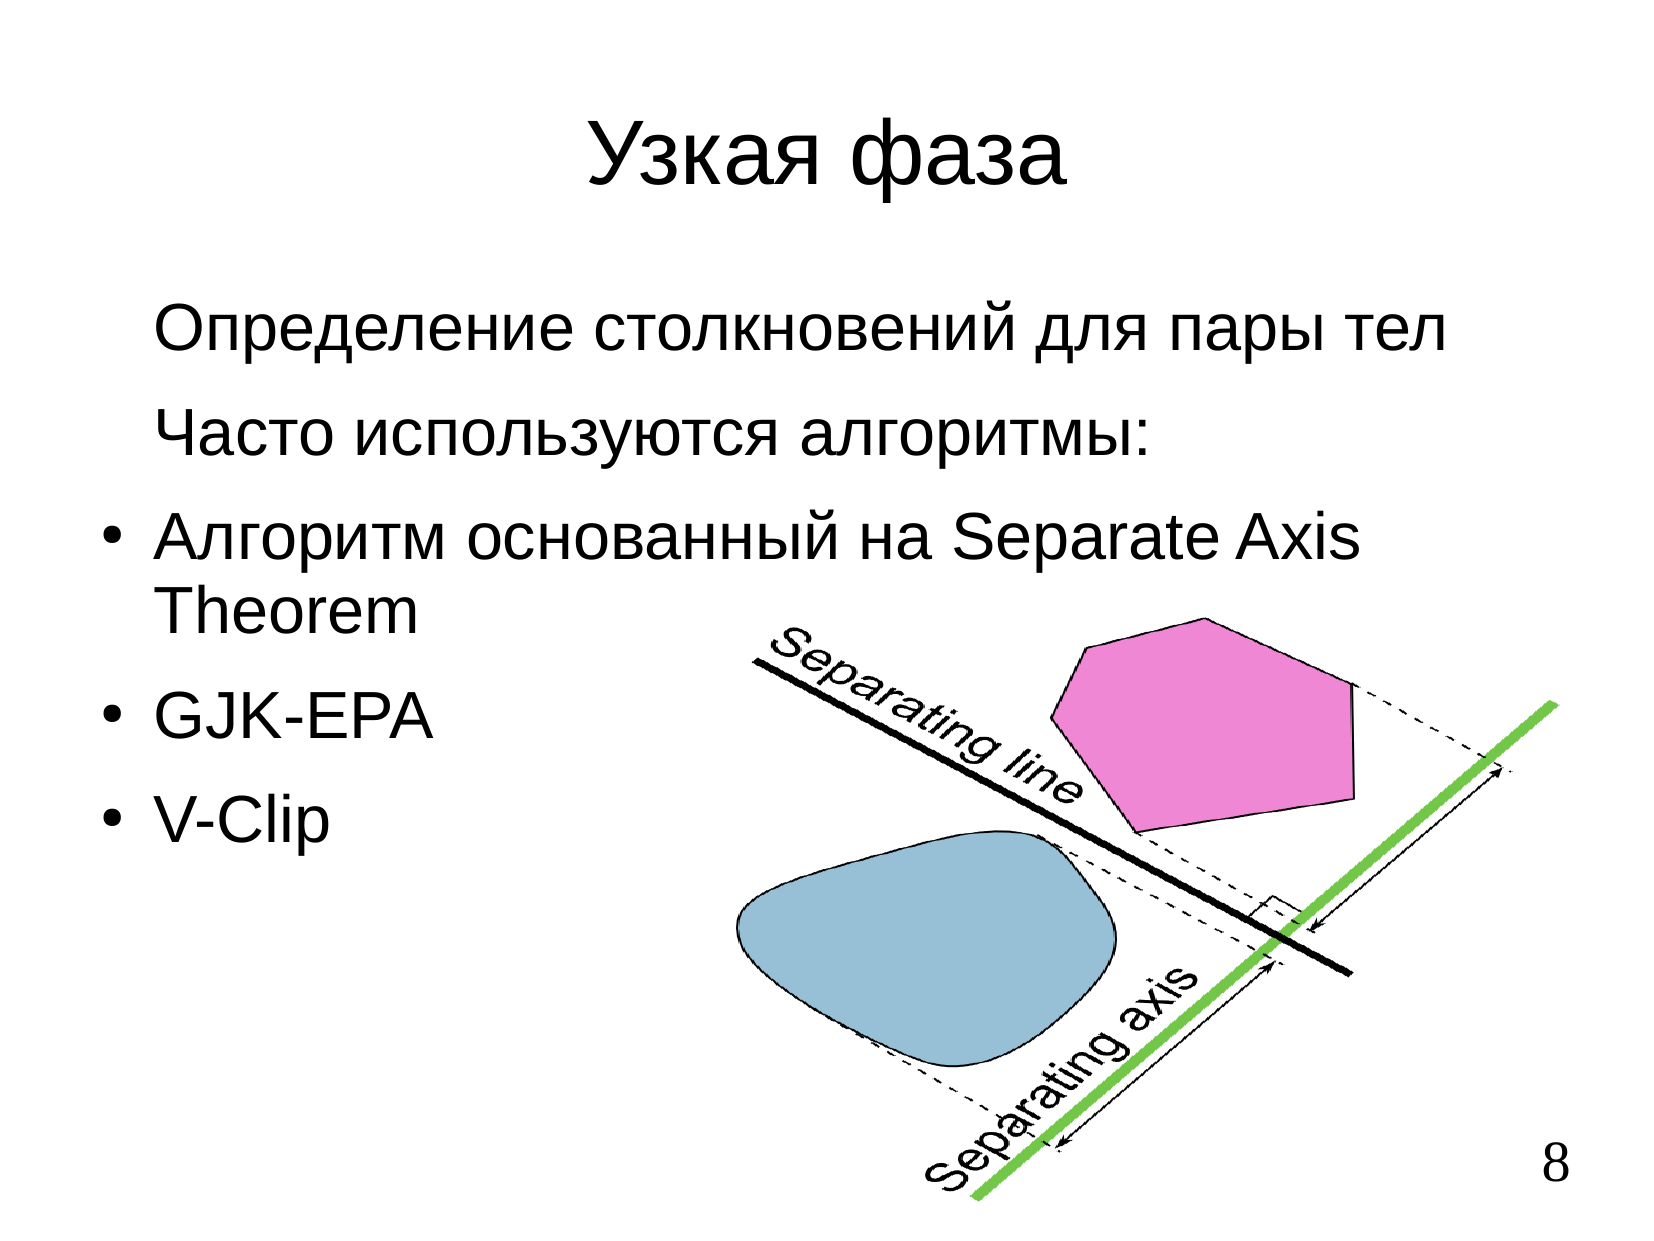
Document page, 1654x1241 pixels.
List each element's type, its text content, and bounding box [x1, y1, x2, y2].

list Определение столкновений для пары тел Часто используются алгоритмы: Алгоритм основанный на Separate Axis Theorem GJK-EPA V-Clip [82, 290, 1571, 1010]
title Узкая фаза [82, 49, 1571, 257]
picture [673, 590, 1560, 1202]
